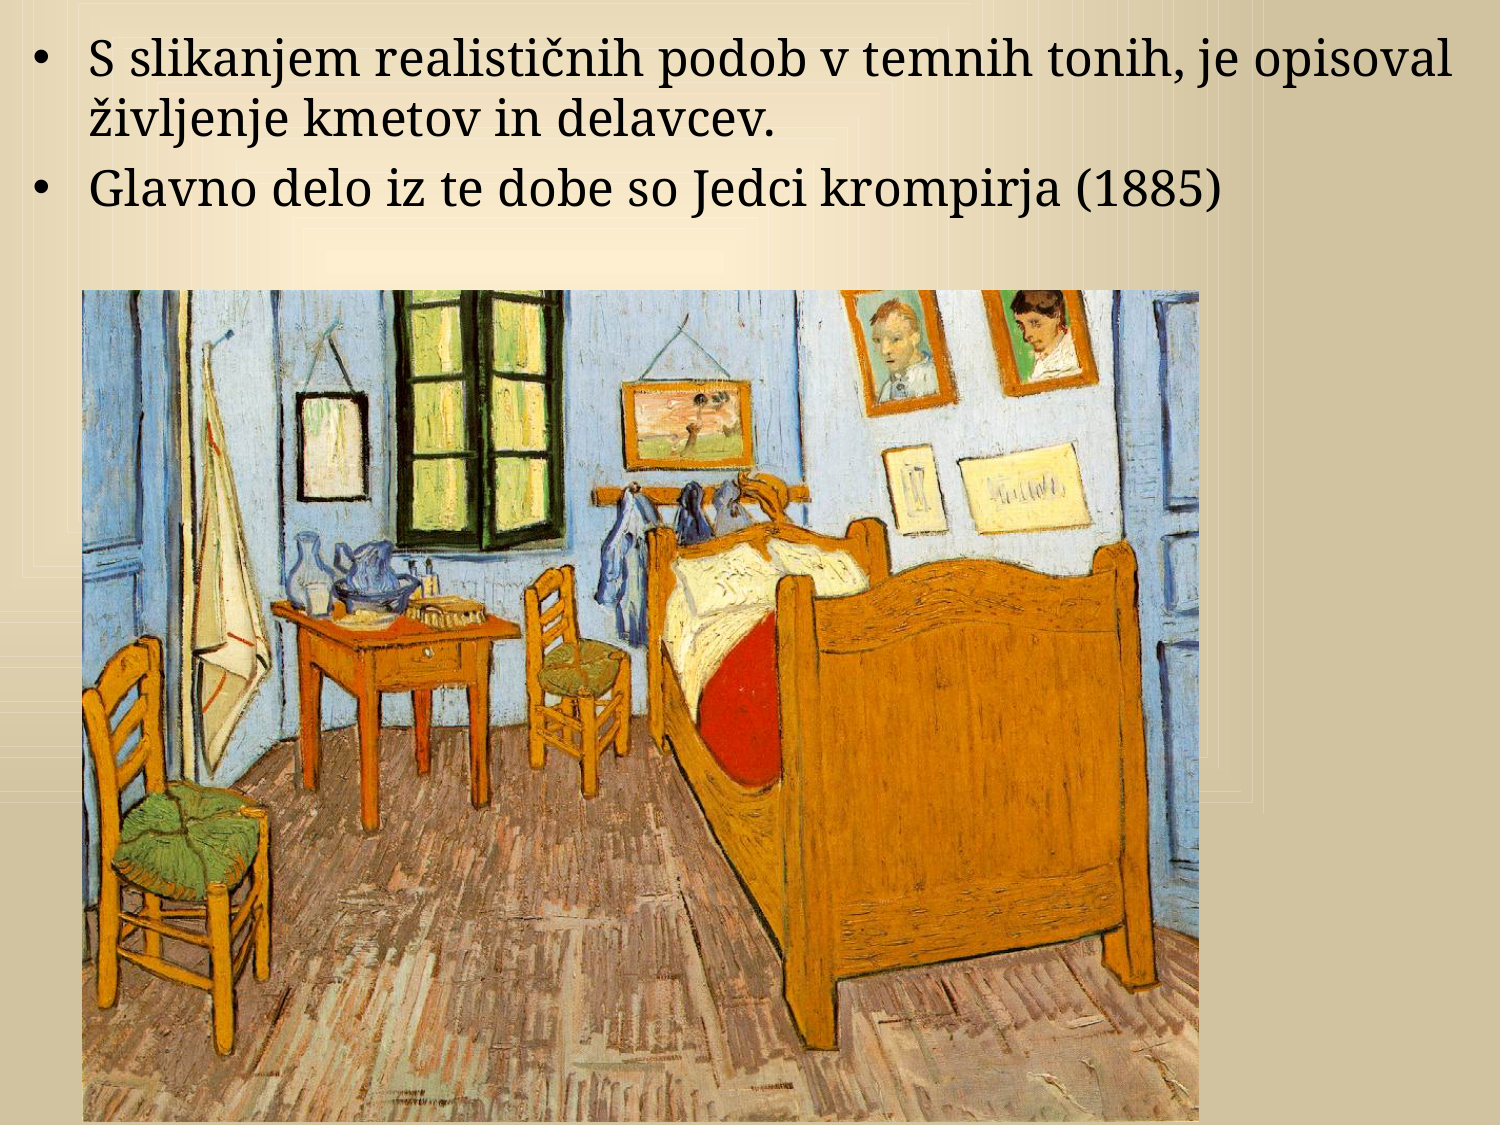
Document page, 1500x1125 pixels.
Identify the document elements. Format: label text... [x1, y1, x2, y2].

picture [82, 290, 1199, 1122]
list S slikanjem realističnih podob v temnih tonih, je opisoval življenje kmetov in delavcev. Glavno delo iz te dobe so Jedci krompirja (1885) [17, 19, 1500, 437]
